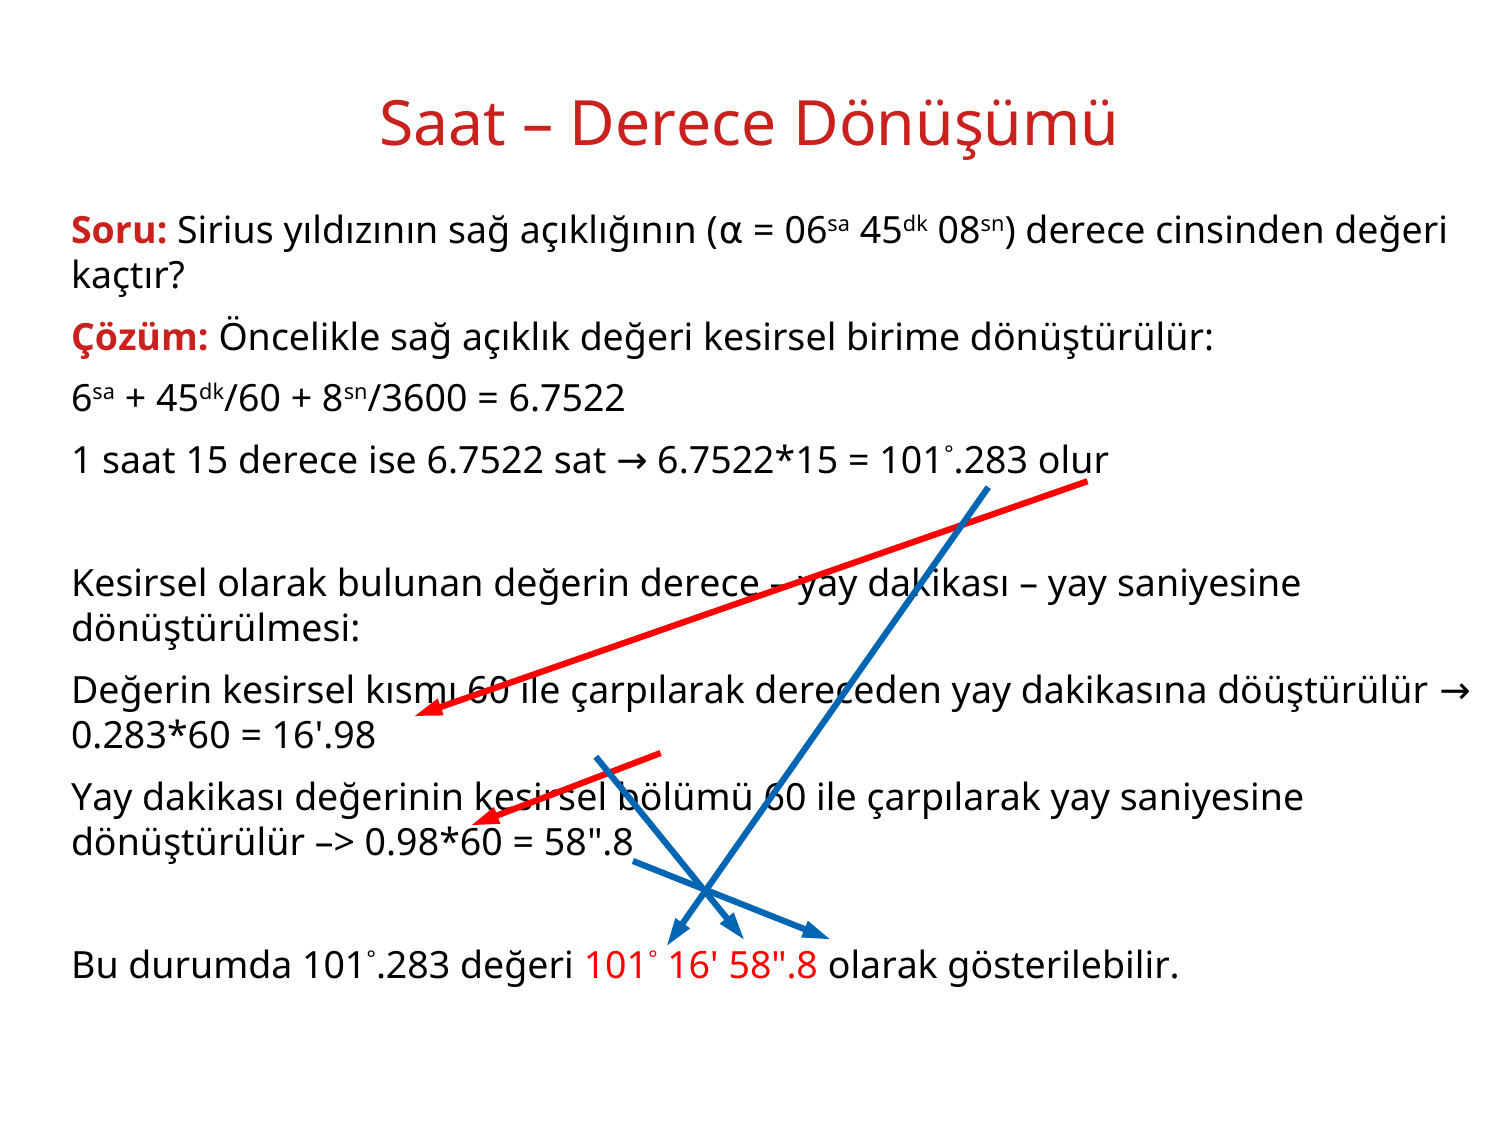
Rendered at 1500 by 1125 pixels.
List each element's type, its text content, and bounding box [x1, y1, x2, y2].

list Soru: Sirius yıldızının sağ açıklığının (α = 06sa 45dk 08sn) derece cinsinden değeri kaçtır? Çözüm: Öncelikle sağ açıklık değeri kesirsel birime dönüştürülür: 6sa + 45dk/60 + 8sn/3600 = 6.7522 1 saat 15 derece ise 6.7522 sat → 6.7522*15 = 101°.283 olur Kesirsel olarak bulunan değerin derece – yay dakikası – yay saniyesine dönüştürülmesi: Değerin kesirsel kısmı 60 ile çarpılarak dereceden yay dakikasına döüştürülür → 0.283*60 = 16'.98 Yay dakikası değerinin kesirsel bölümü 60 ile çarpılarak yay saniyesine dönüştürülür –> 0.98*60 = 58".8 Bu durumda 101°.283 değeri 101° 16' 58".8 olarak gösterilebilir. [0, 198, 1495, 1066]
title Saat – Derece Dönüşümü [75, 74, 1426, 168]
